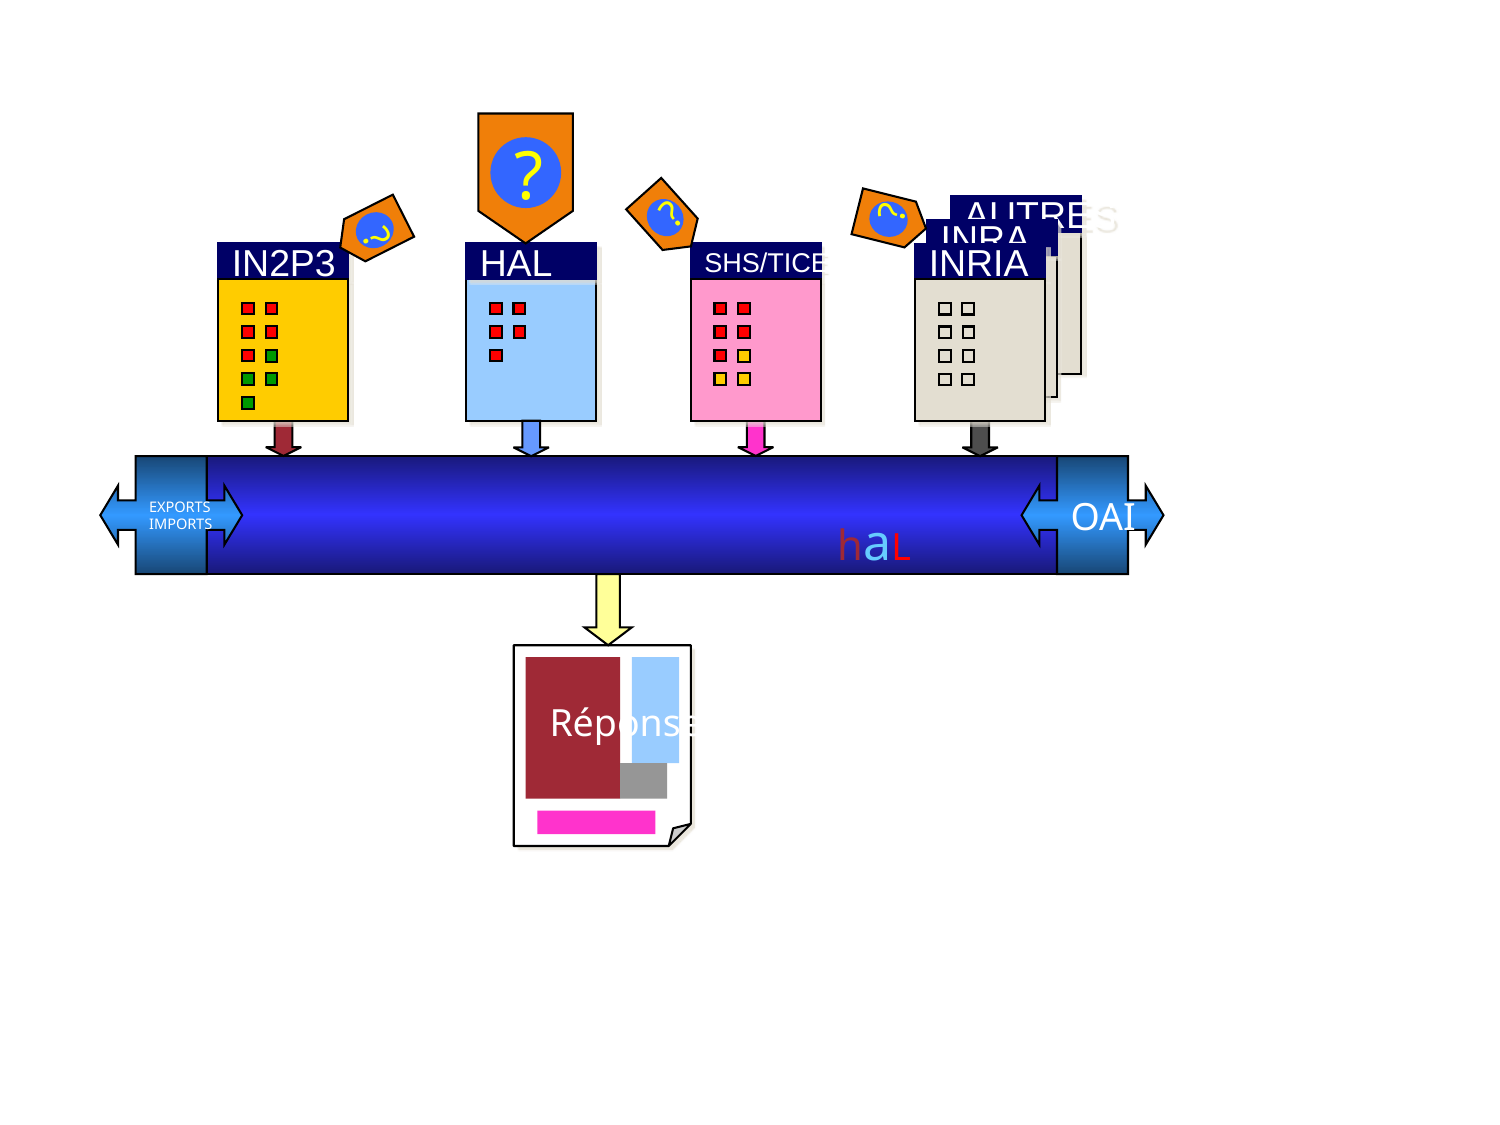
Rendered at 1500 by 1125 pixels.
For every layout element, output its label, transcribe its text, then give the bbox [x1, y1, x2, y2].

text_box HAL [466, 243, 597, 279]
text_box INRA [957, 231, 965, 243]
text_box [207, 232, 1081, 847]
text_box INRA [1013, 229, 1022, 242]
text_box Réponse [536, 692, 717, 752]
text_box INRIA [915, 243, 1046, 279]
text_box IN2P3 [218, 243, 349, 278]
text_box ? [490, 137, 562, 209]
text_box [626, 177, 698, 250]
text_box INRA [927, 219, 1057, 256]
text_box [851, 188, 926, 248]
text_box INRA [985, 229, 999, 239]
text_box haL [824, 503, 925, 577]
text_box ? [355, 212, 394, 249]
text_box OAI [1021, 456, 1164, 575]
text_box AUTRES [950, 196, 1081, 232]
text_box ? [646, 199, 684, 237]
text_box EXPORTS IMPORTS [100, 456, 243, 575]
text_box ? [869, 201, 908, 237]
text_box [478, 113, 573, 244]
text_box AUTRES [1046, 205, 1060, 215]
text_box [340, 194, 415, 262]
text_box SHS/TICE [690, 243, 821, 278]
